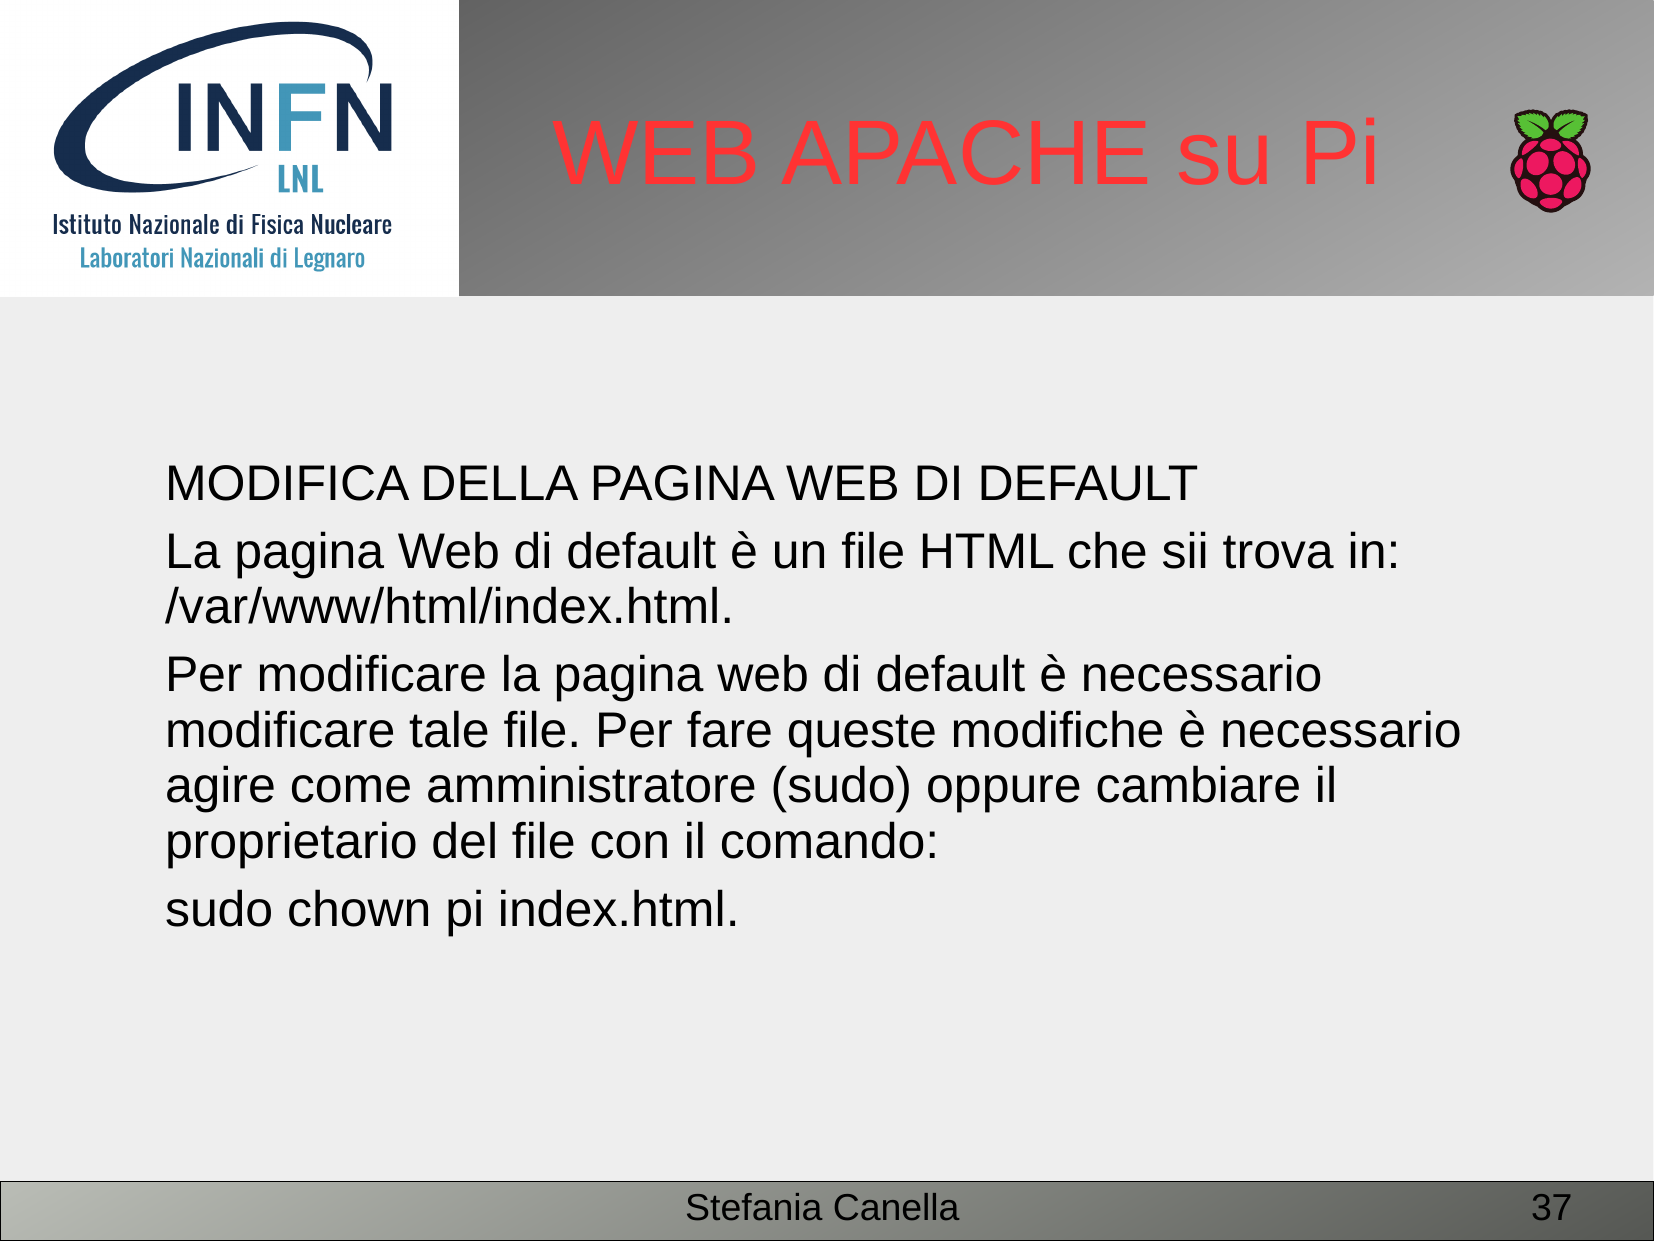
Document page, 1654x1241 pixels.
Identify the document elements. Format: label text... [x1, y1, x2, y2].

text_box Stefania Canella [670, 1178, 984, 1241]
text_box [984, 1181, 1516, 1241]
text_box MODIFICA DELLA PAGINA WEB DI DEFAULT La pagina Web di default è un file HTML che sii trova in: /var/www/html/index.html. Per modificare la pagina web di default è necessario modificare tale file. Per fare queste modifiche è necessario agire come amministratore (sudo) oppure cambiare il proprietario del file con il comando: sudo chown pi index.html. [105, 430, 1548, 962]
text_box [0, 1181, 670, 1241]
picture [0, 0, 459, 297]
text_box <number> [1516, 1178, 1654, 1241]
text_box [459, 0, 1654, 296]
title WEB APACHE su Pi [459, 49, 1571, 257]
